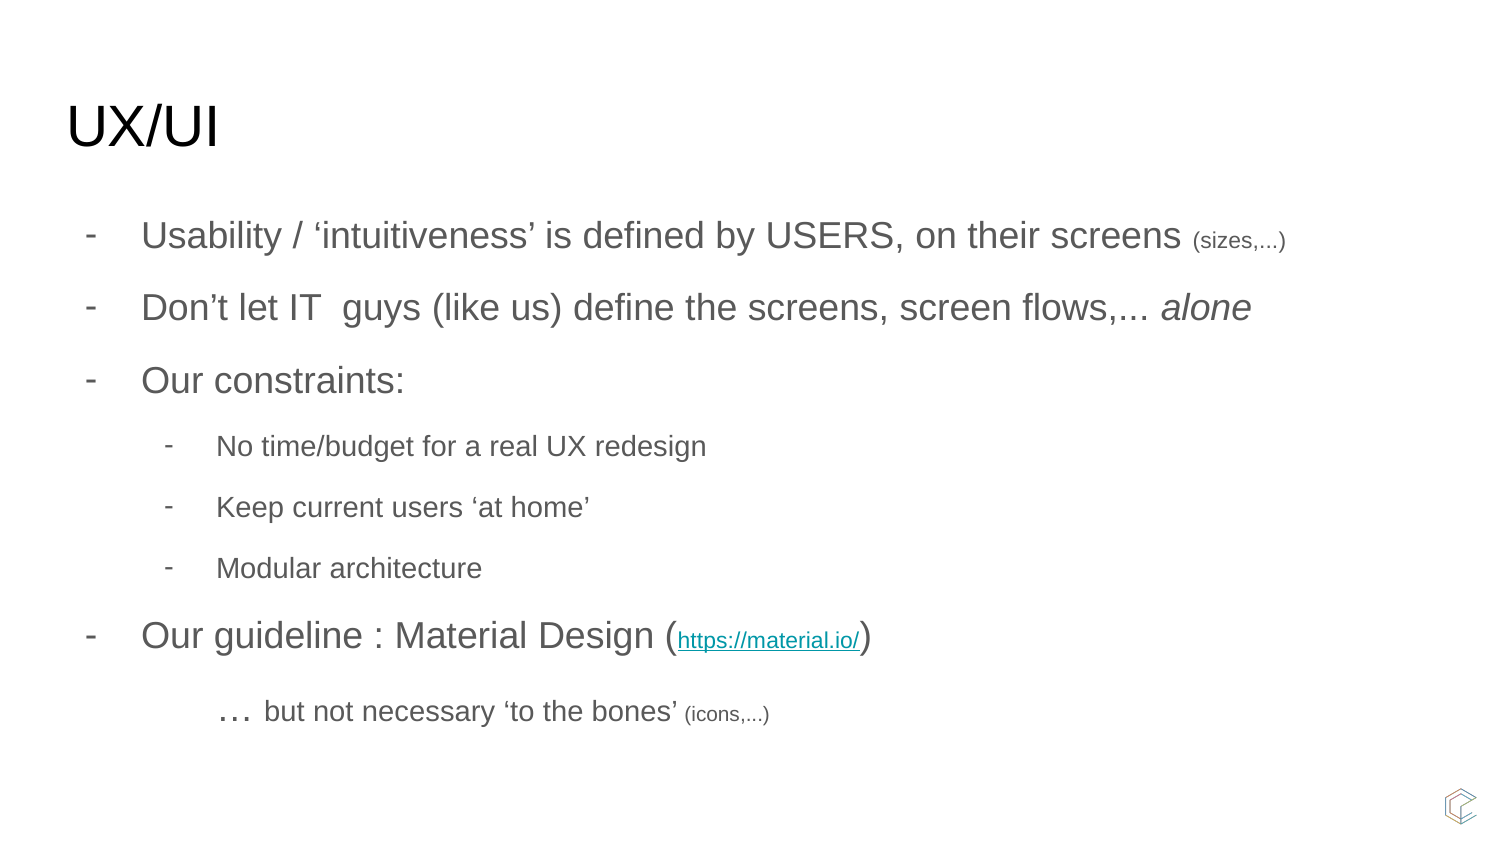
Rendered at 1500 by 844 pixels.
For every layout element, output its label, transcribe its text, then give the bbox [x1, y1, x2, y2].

picture [1441, 784, 1481, 829]
title UX/UI [51, 72, 1449, 167]
list Usability / ‘intuitiveness’ is defined by USERS, on their screens (sizes,...) Don’t let IT guys (like us) define the screens, screen flows,... alone Our constraints: No time/budget for a real UX redesign Keep current users ‘at home’ Modular architecture Our guideline : Material Design (https://material.io/) … but not necessary ‘to the bones’ (icons,...) [51, 189, 1449, 750]
